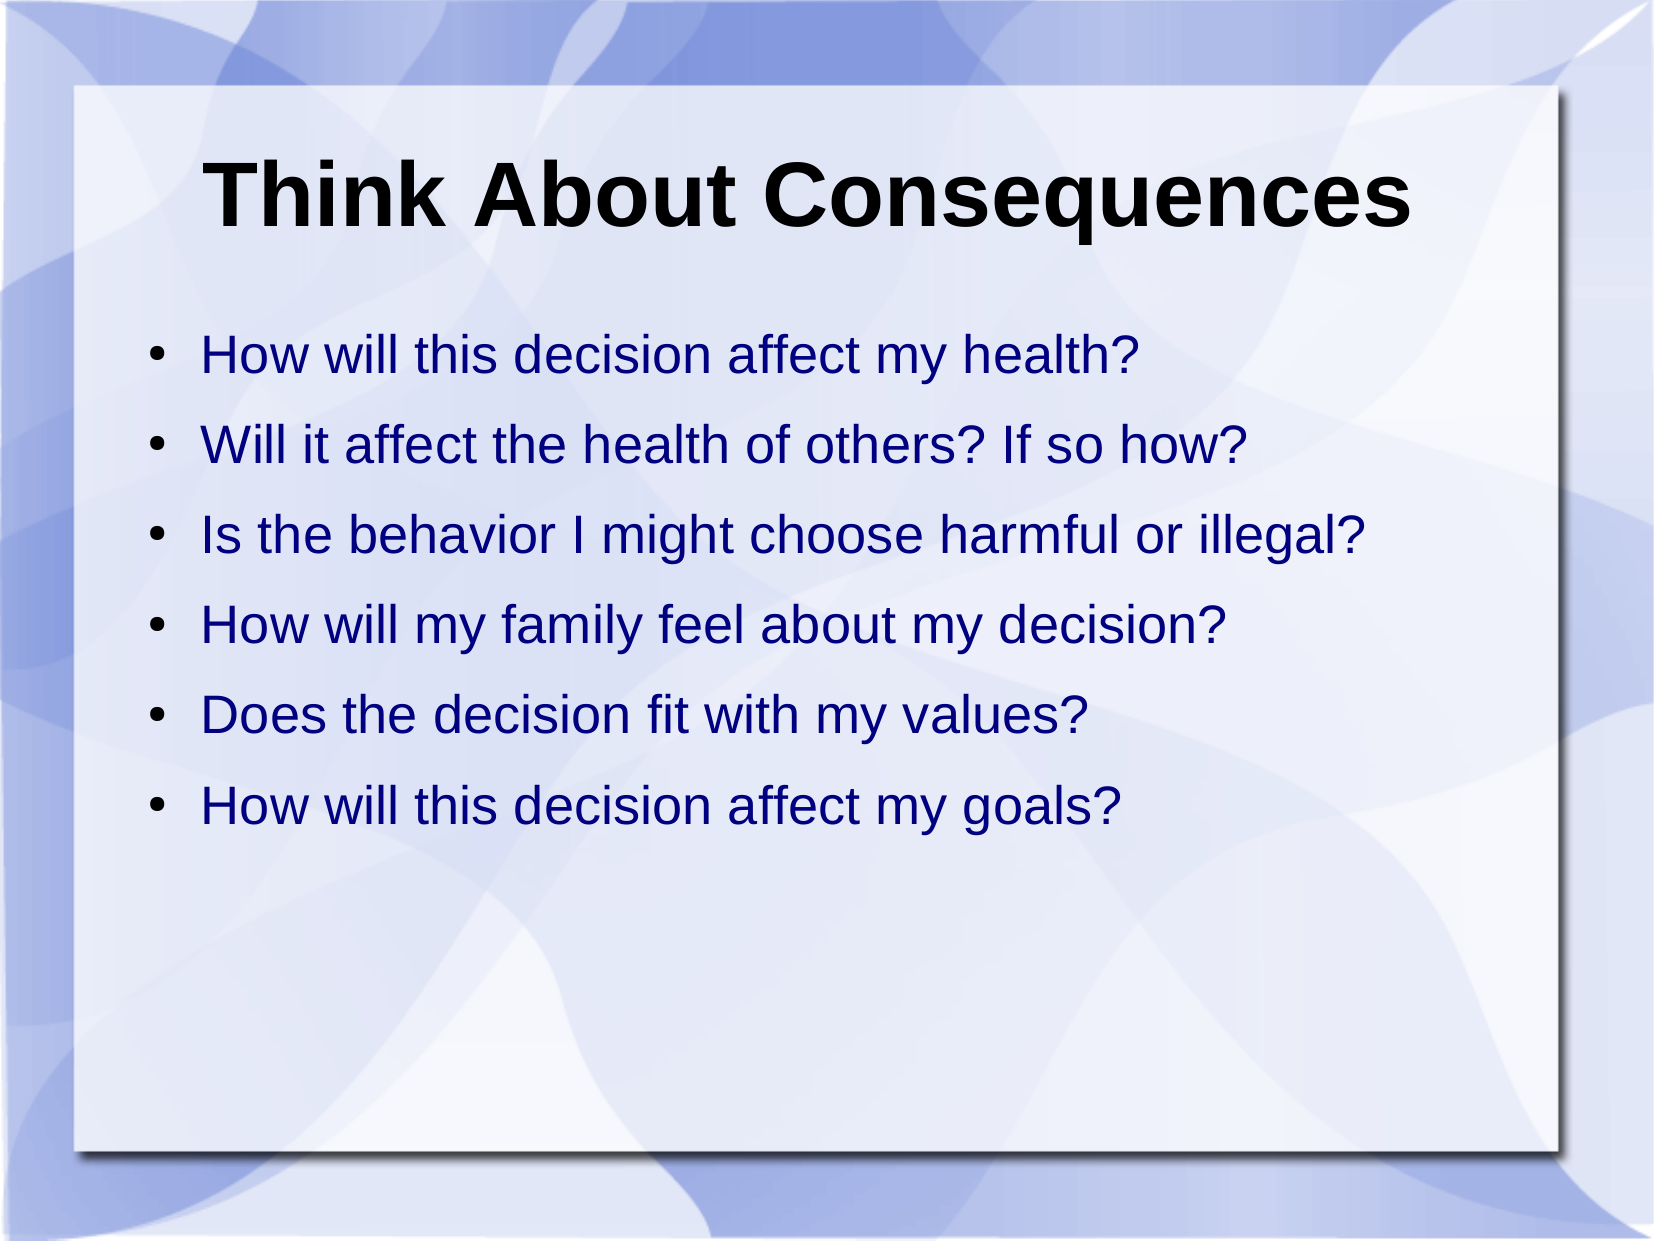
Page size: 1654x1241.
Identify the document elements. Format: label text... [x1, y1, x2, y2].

picture [0, 0, 1654, 1241]
list How will this decision affect my health? Will it affect the health of others? If so how? Is the behavior I might choose harmful or illegal? How will my family feel about my decision? Does the decision fit with my values? How will this decision affect my goals? [129, 324, 1489, 975]
title Think About Consequences [82, 90, 1536, 298]
